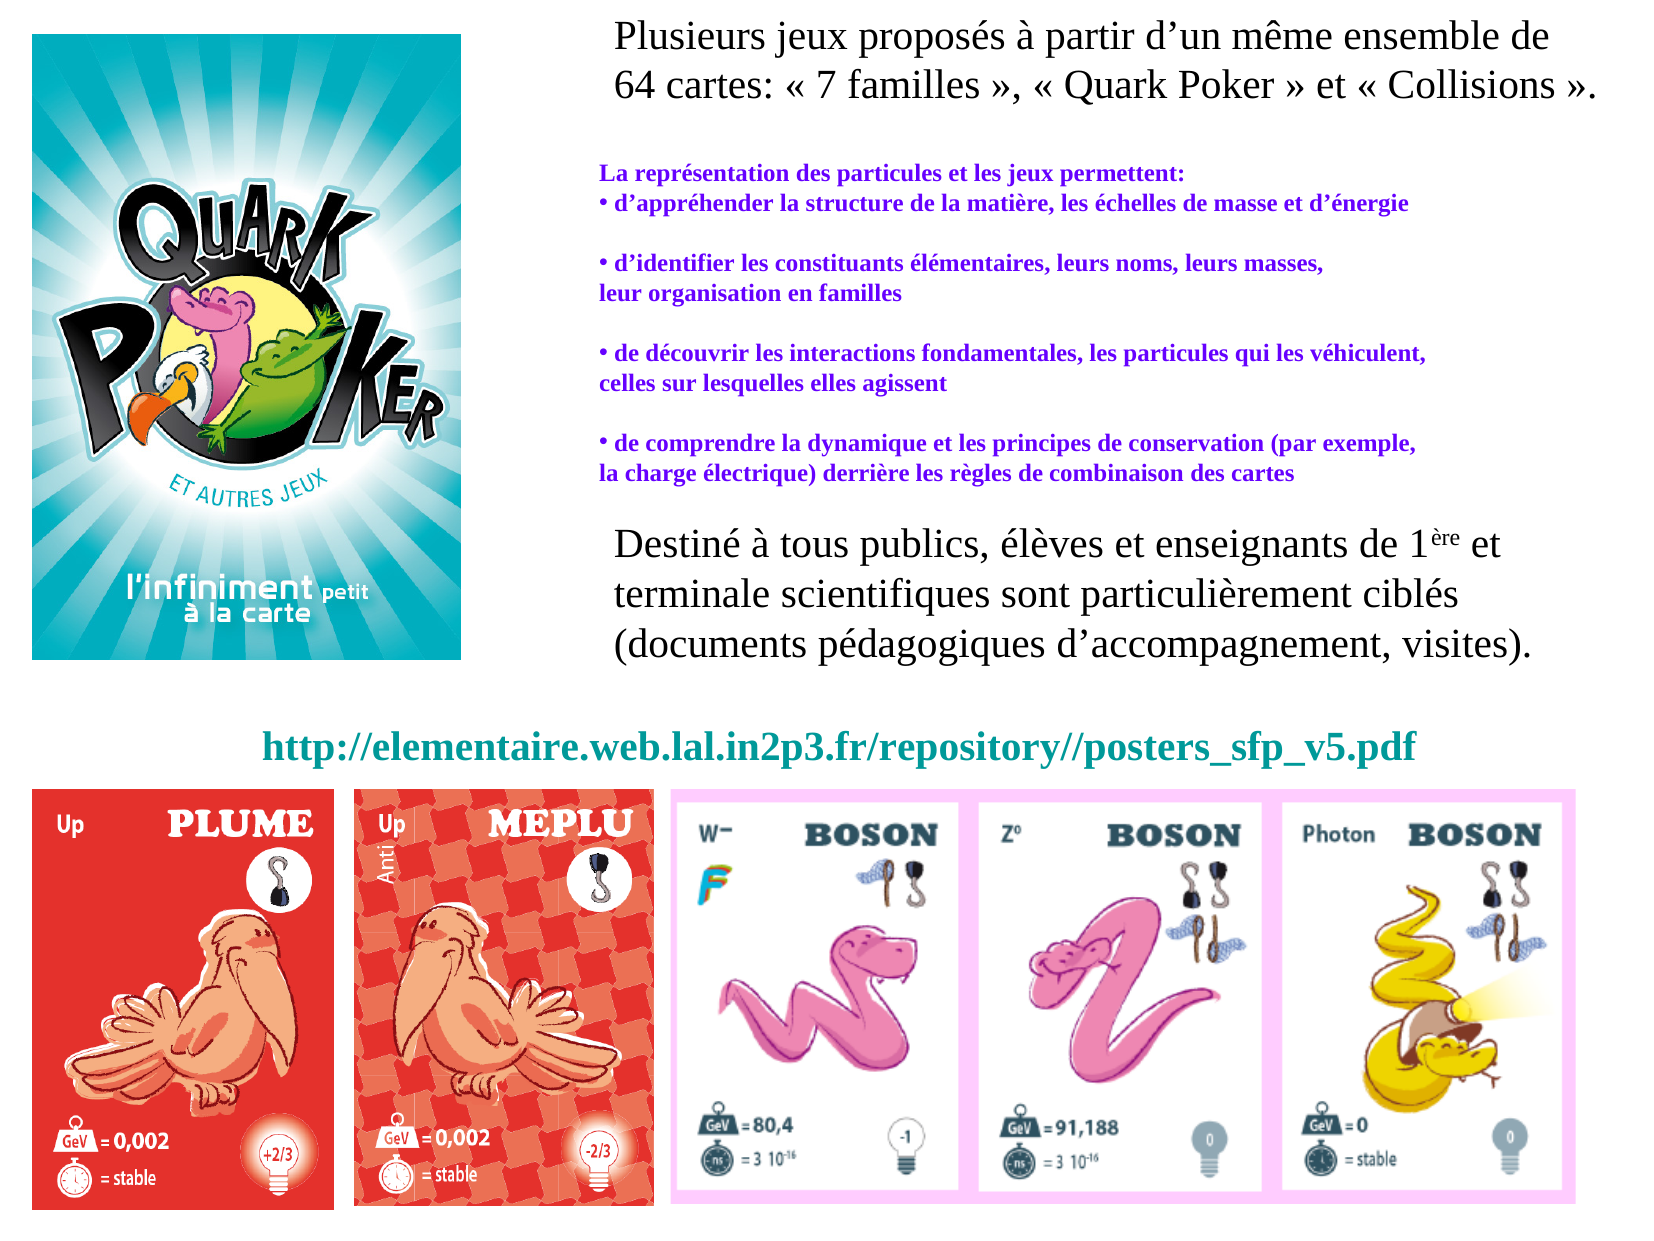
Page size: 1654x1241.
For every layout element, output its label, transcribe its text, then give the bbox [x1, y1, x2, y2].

picture [670, 789, 1576, 1204]
picture [32, 34, 461, 660]
text_box Plusieurs jeux proposés à partir d’un même ensemble de 64 cartes: « 7 familles », « Quark Poker » et « Collisions ». La représentation des particules et les jeux permettent: d’appréhender la structure de la matière, les échelles de masse et d’énergie d’identifier les constituants élémentaires, leurs noms, leurs masses, leur organisation en familles de découvrir les interactions fondamentales, les particules qui les véhiculent, celles sur lesquelles elles agissent de comprendre la dynamique et les principes de conservation (par exemple, la charge électrique) derrière les règles de combinaison des cartes Destiné à tous publics, élèves et enseignants de 1ère et terminale scientifiques sont particulièrement ciblés (documents pédagogiques d’accompagnement, visites). [584, 0, 1615, 674]
picture [354, 789, 654, 1206]
picture [32, 789, 334, 1210]
text_box http://elementaire.web.lal.in2p3.fr/repository//posters_sfp_v5.pdf [247, 711, 1434, 777]
